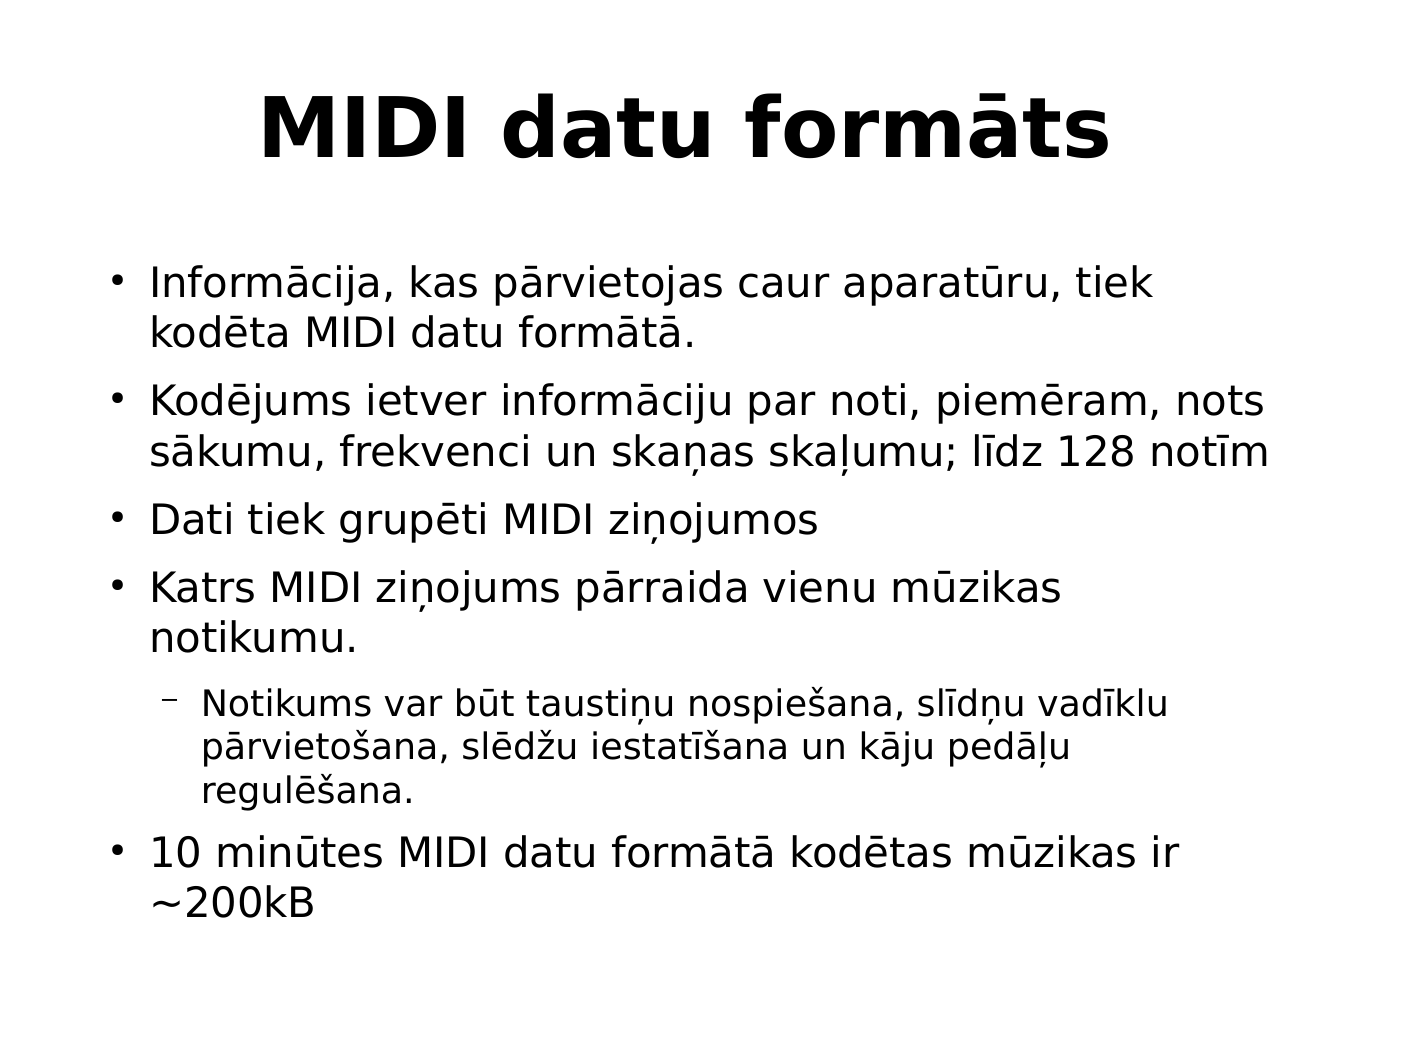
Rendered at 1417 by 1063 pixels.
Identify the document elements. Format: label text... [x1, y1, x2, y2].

list Informācija, kas pārvietojas caur aparatūru, tiek kodēta MIDI datu formātā. Kodējums ietver informāciju par noti, piemēram, nots sākumu, frekvenci un skaņas skaļumu; līdz 128 notīm Dati tiek grupēti MIDI ziņojumos Katrs MIDI ziņojums pārraida vienu mūzikas notikumu. Notikums var būt taustiņu nospiešana, slīdņu vadīklu pārvietošana, slēdžu iestatīšana un kāju pedāļu regulēšana. 10 minūtes MIDI datu formātā kodētas mūzikas ir ~200kB [82, 247, 1287, 969]
title MIDI datu formāts [82, 35, 1287, 213]
